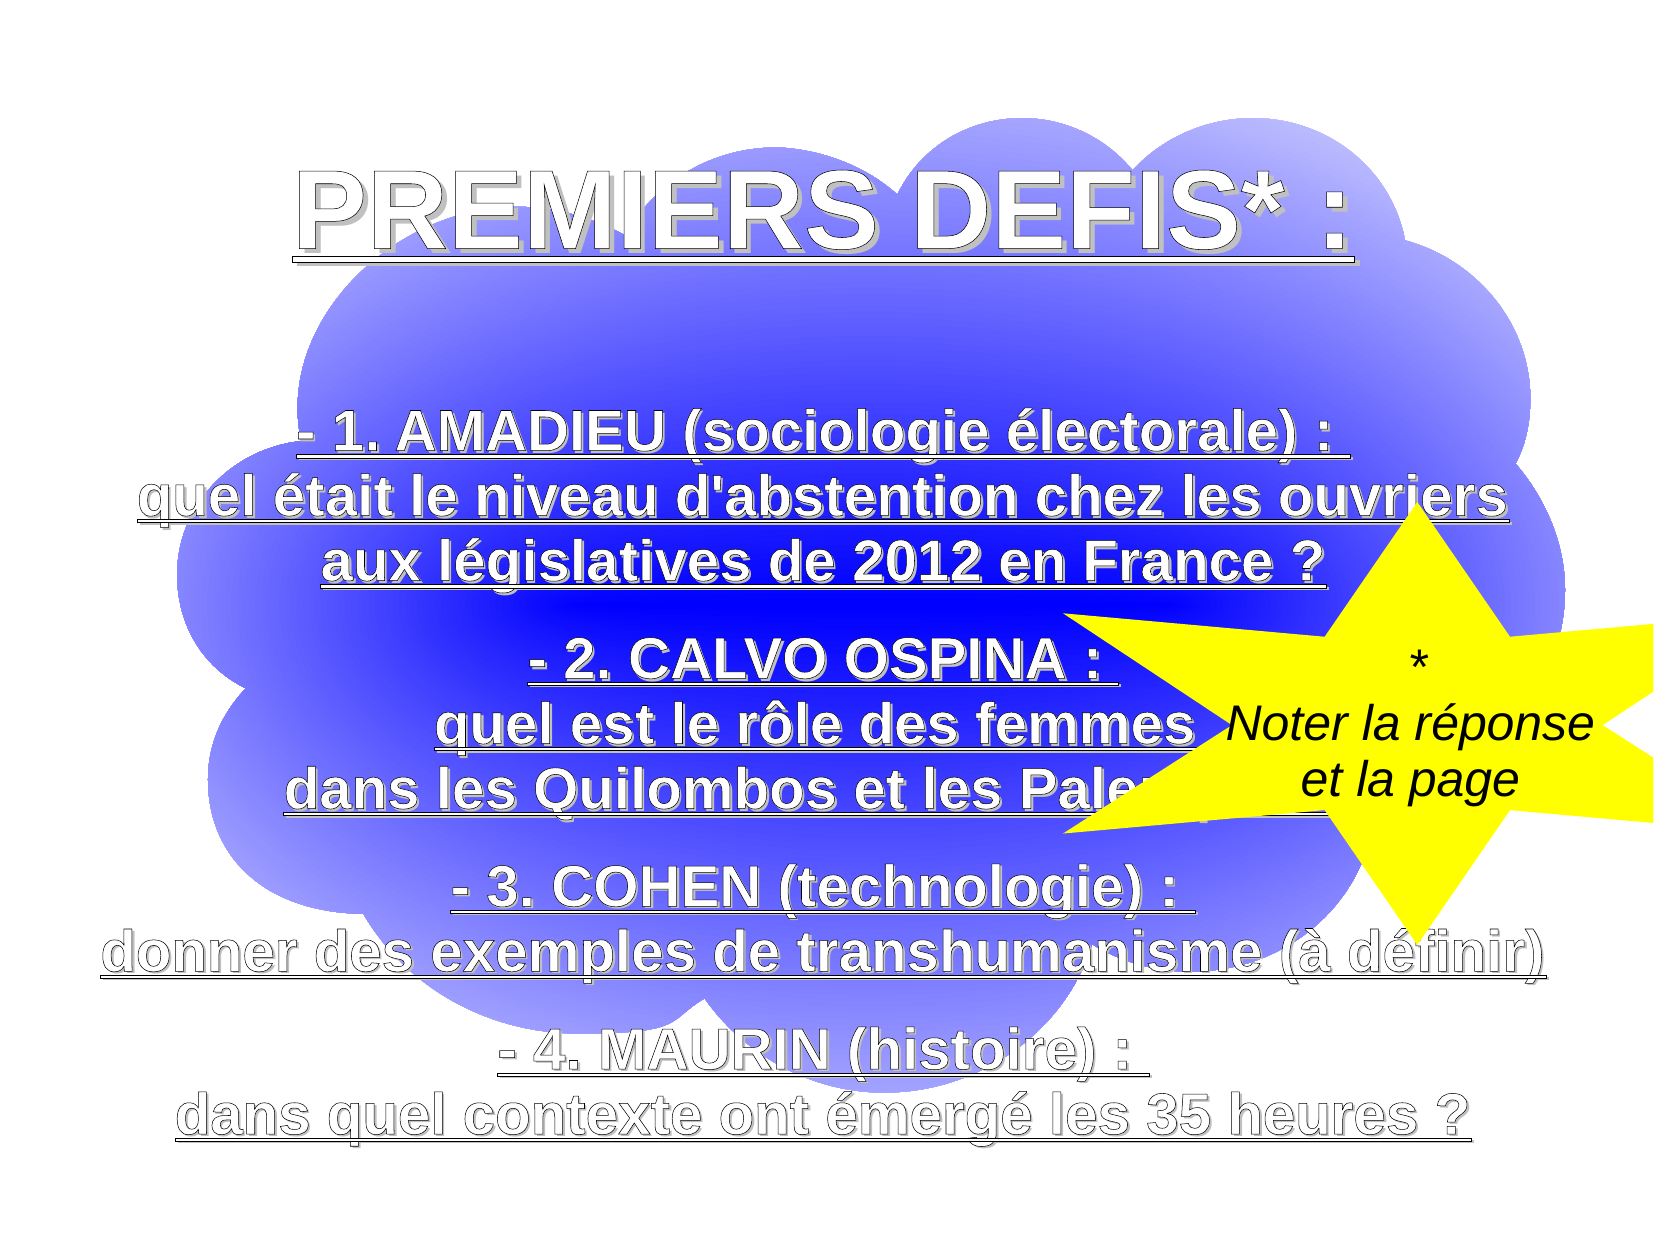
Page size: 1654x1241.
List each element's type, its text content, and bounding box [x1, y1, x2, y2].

text_box * Noter la réponse et la page [1062, 501, 1654, 945]
text_box PREMIERS DEFIS* : - 1. AMADIEU (sociologie électorale) : quel était le niveau d'abstention chez les ouvriers aux législatives de 2012 en France ? - 2. CALVO OSPINA : quel est le rôle des femmes dans les Quilombos et les Palenques ? - 3. COHEN (technologie) : donner des exemples de transhumanisme (à définir) - 4. MAURIN (histoire) : dans quel contexte ont émergé les 35 heures ? [421, 980, 1077, 1073]
text_box PREMIERS DEFIS* : - 1. AMADIEU (sociologie électorale) : quel était le niveau d'abstention chez les ouvriers aux législatives de 2012 en France ? - 2. CALVO OSPINA : quel est le rôle des femmes dans les Quilombos et les Palenques ? - 3. COHEN (technologie) : donner des exemples de transhumanisme (à définir) - 4. MAURIN (histoire) : dans quel contexte ont émergé les 35 heures ? [177, 525, 1400, 975]
text_box PREMIERS DEFIS* : - 1. AMADIEU (sociologie électorale) : quel était le niveau d'abstention chez les ouvriers aux législatives de 2012 en France ? - 2. CALVO OSPINA : quel est le rôle des femmes dans les Quilombos et les Palenques ? - 3. COHEN (technologie) : donner des exemples de transhumanisme (à définir) - 4. MAURIN (histoire) : dans quel contexte ont émergé les 35 heures ? [189, 118, 1566, 636]
